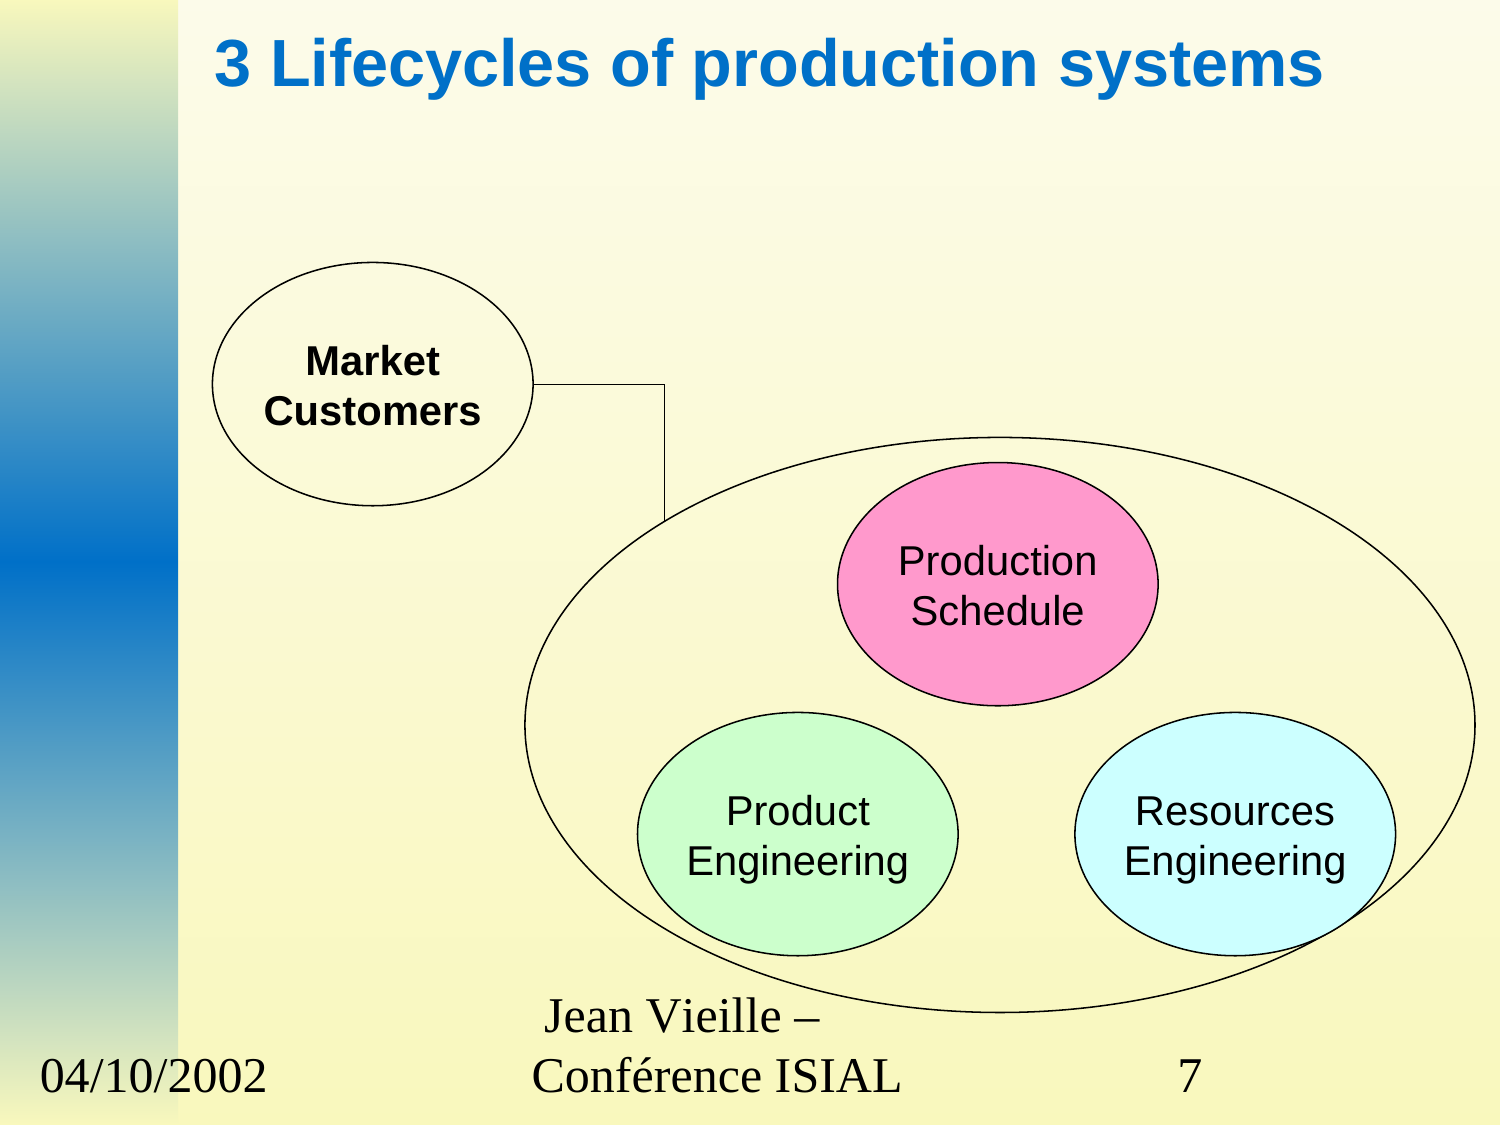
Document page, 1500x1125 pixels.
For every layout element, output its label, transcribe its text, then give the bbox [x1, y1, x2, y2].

text_box Resources Engineering [1074, 712, 1396, 956]
text_box Product Engineering [637, 712, 959, 956]
text_box Market Customers [212, 262, 534, 506]
title 3 Lifecycles of production systems [199, 12, 1466, 201]
text_box Production Schedule [837, 462, 1159, 706]
